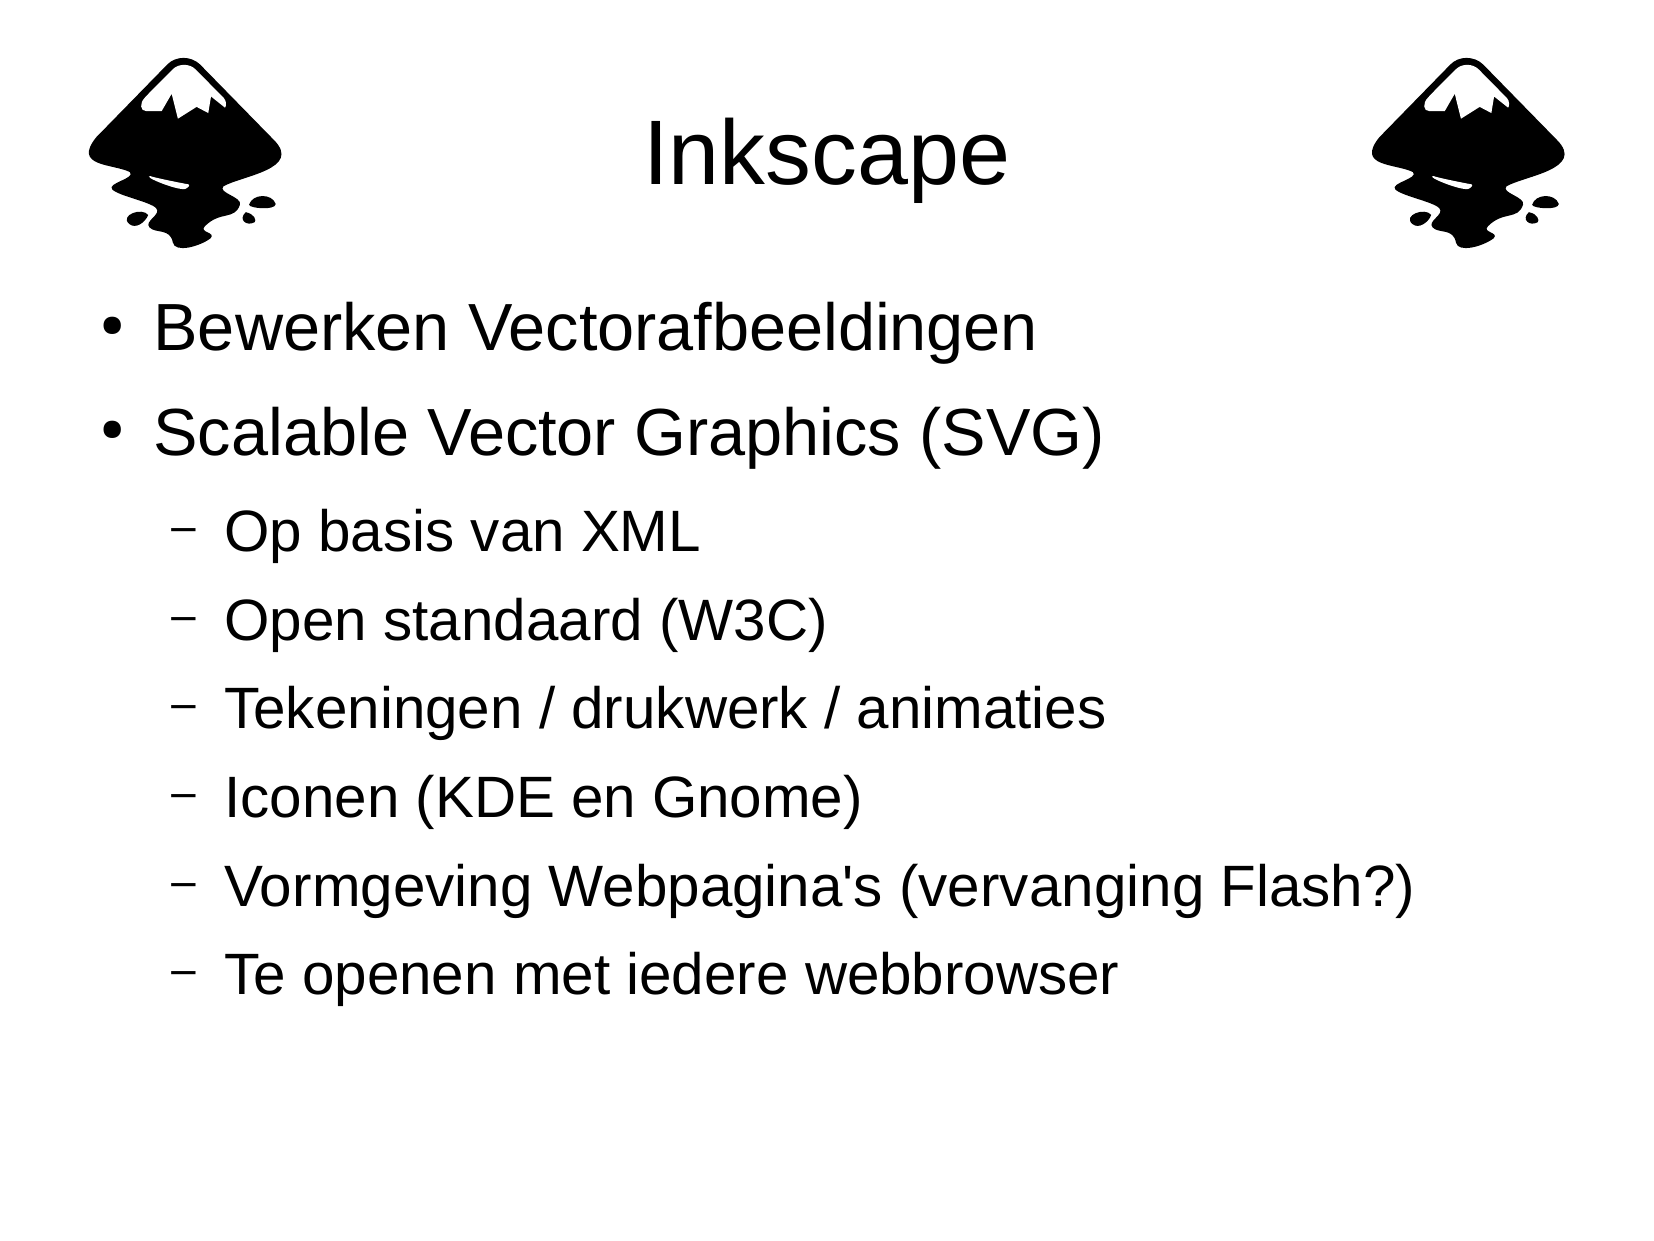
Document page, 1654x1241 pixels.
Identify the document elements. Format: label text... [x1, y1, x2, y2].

picture [80, 49, 288, 257]
picture [1363, 49, 1571, 257]
title Inkscape [288, 49, 1363, 257]
list Bewerken Vectorafbeeldingen Scalable Vector Graphics (SVG) Op basis van XML Open standaard (W3C) Tekeningen / drukwerk / animaties Iconen (KDE en Gnome) Vormgeving Webpagina's (vervanging Flash?) Te openen met iedere webbrowser [82, 290, 1571, 1010]
